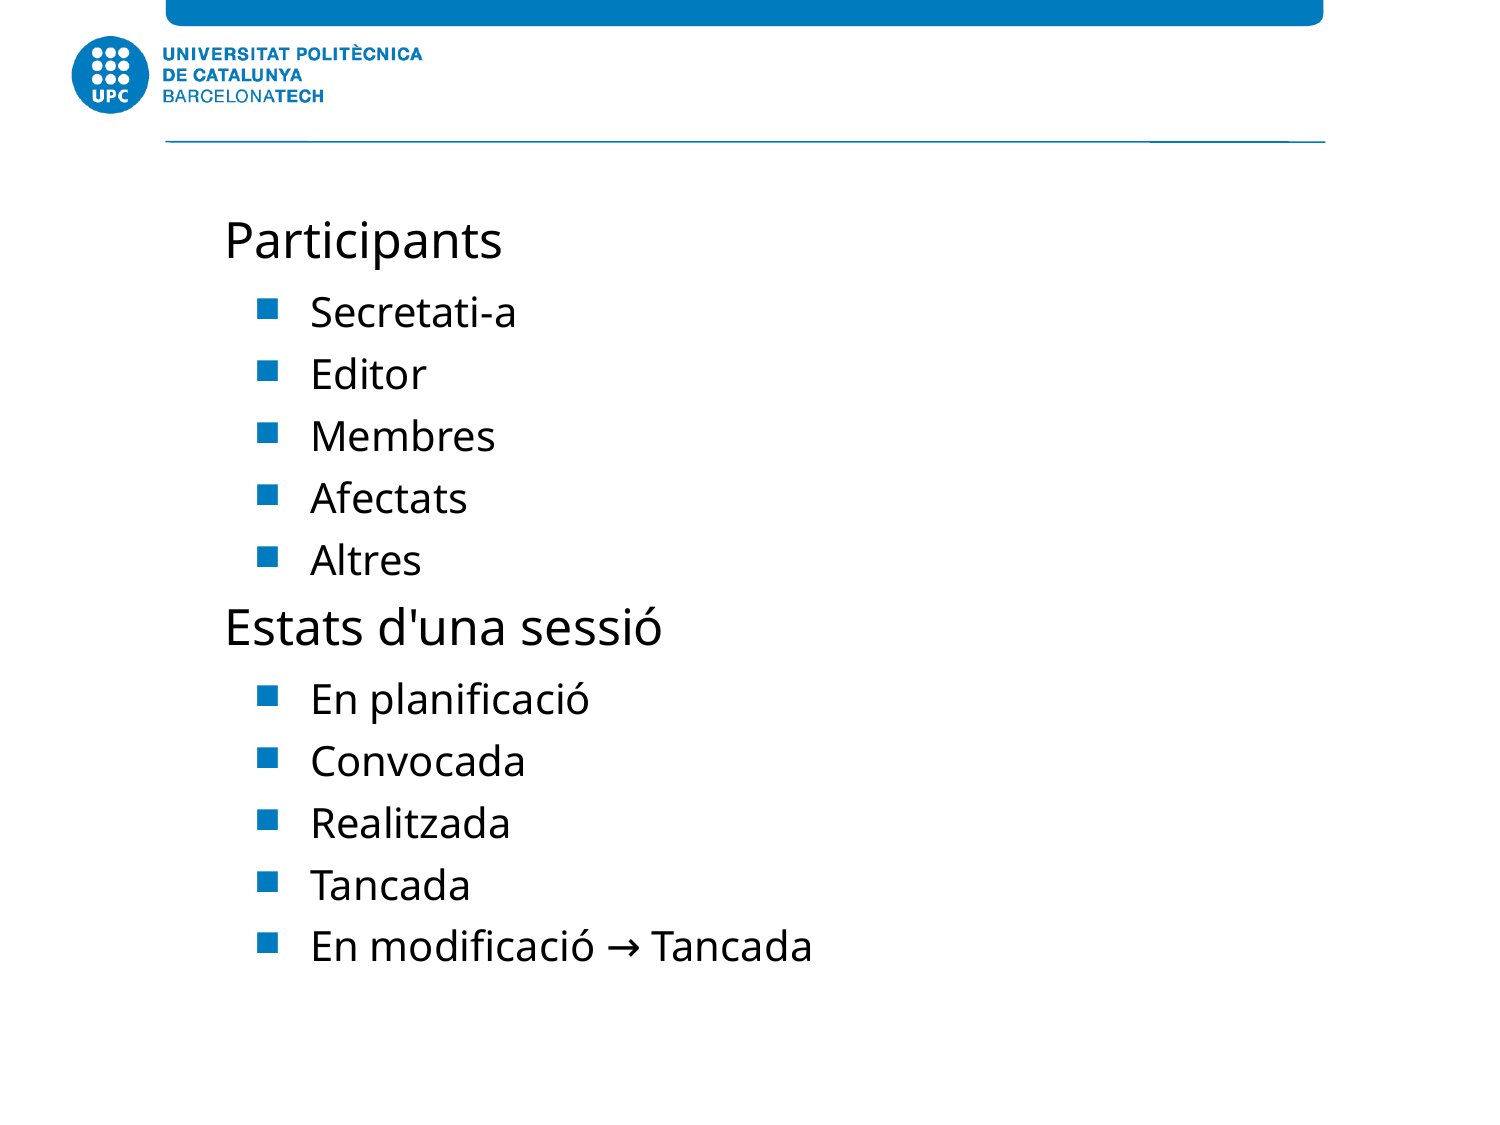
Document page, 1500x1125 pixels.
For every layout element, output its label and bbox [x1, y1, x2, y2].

subtitle [153, 200, 1320, 1004]
picture [49, 0, 1360, 134]
